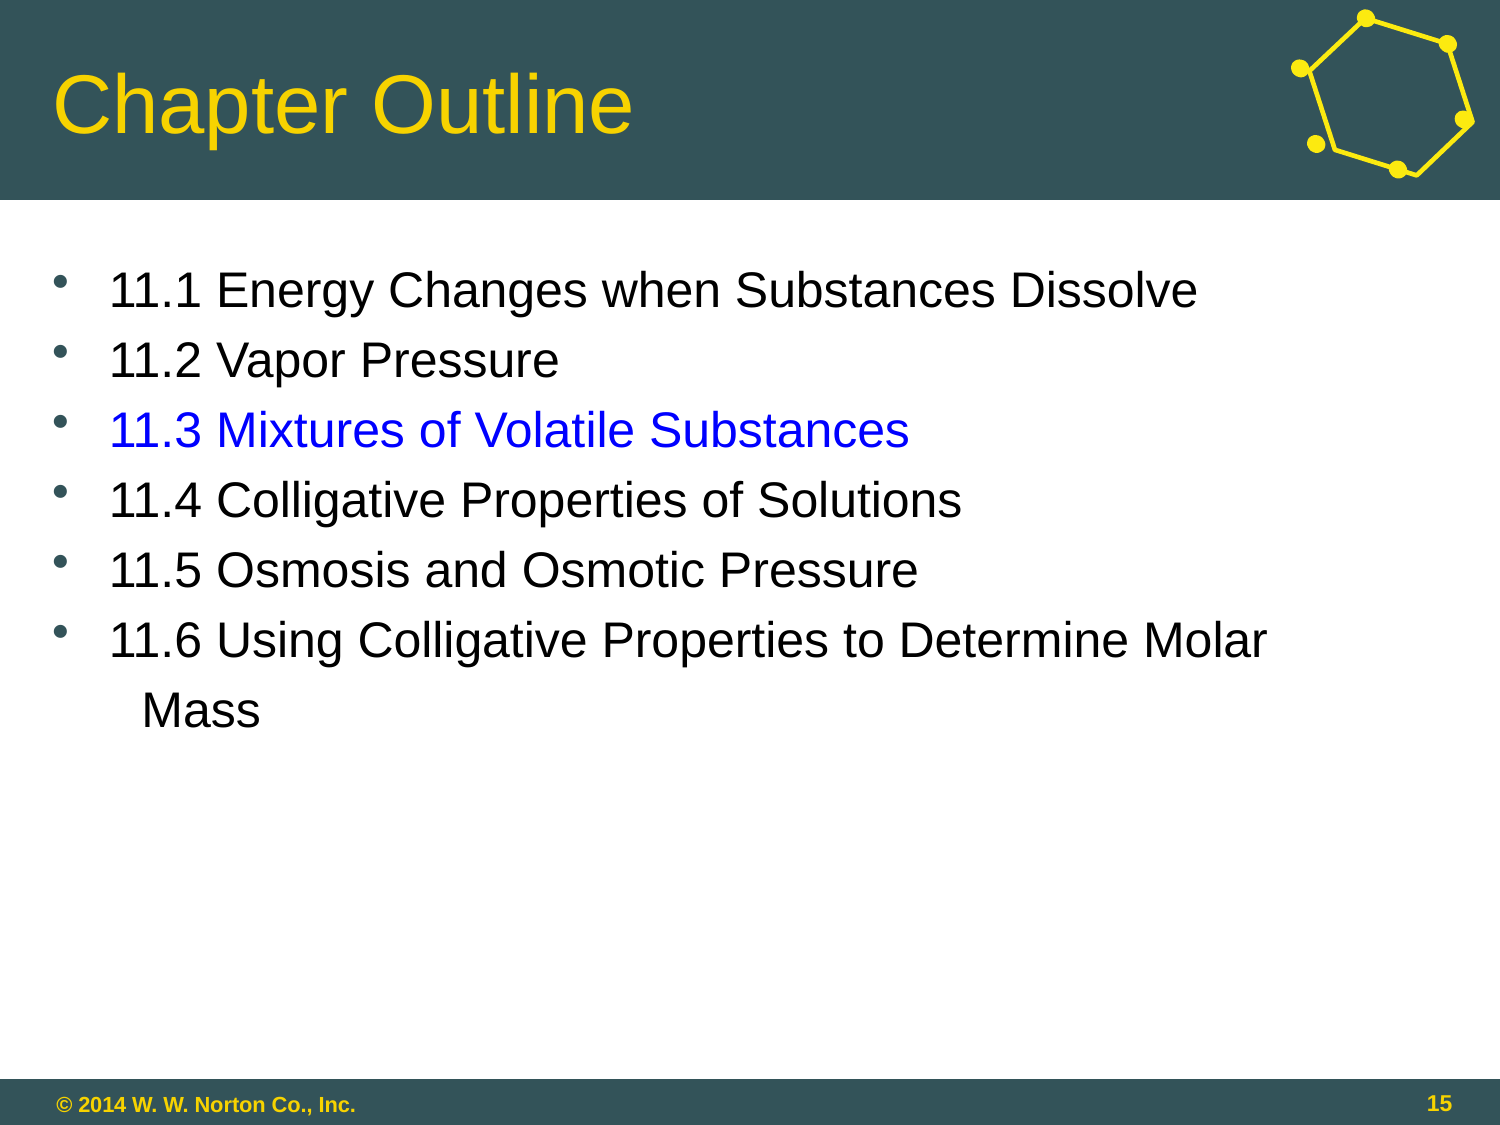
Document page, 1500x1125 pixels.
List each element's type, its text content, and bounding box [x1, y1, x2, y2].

title Chapter Outline [37, 12, 1118, 188]
slide_number <number> [1408, 1085, 1468, 1120]
list 11.1 Energy Changes when Substances Dissolve 11.2 Vapor Pressure 11.3 Mixtures of Volatile Substances 11.4 Colligative Properties of Solutions 11.5 Osmosis and Osmotic Pressure 11.6 Using Colligative Properties to Determine Molar Mass [37, 249, 1313, 975]
